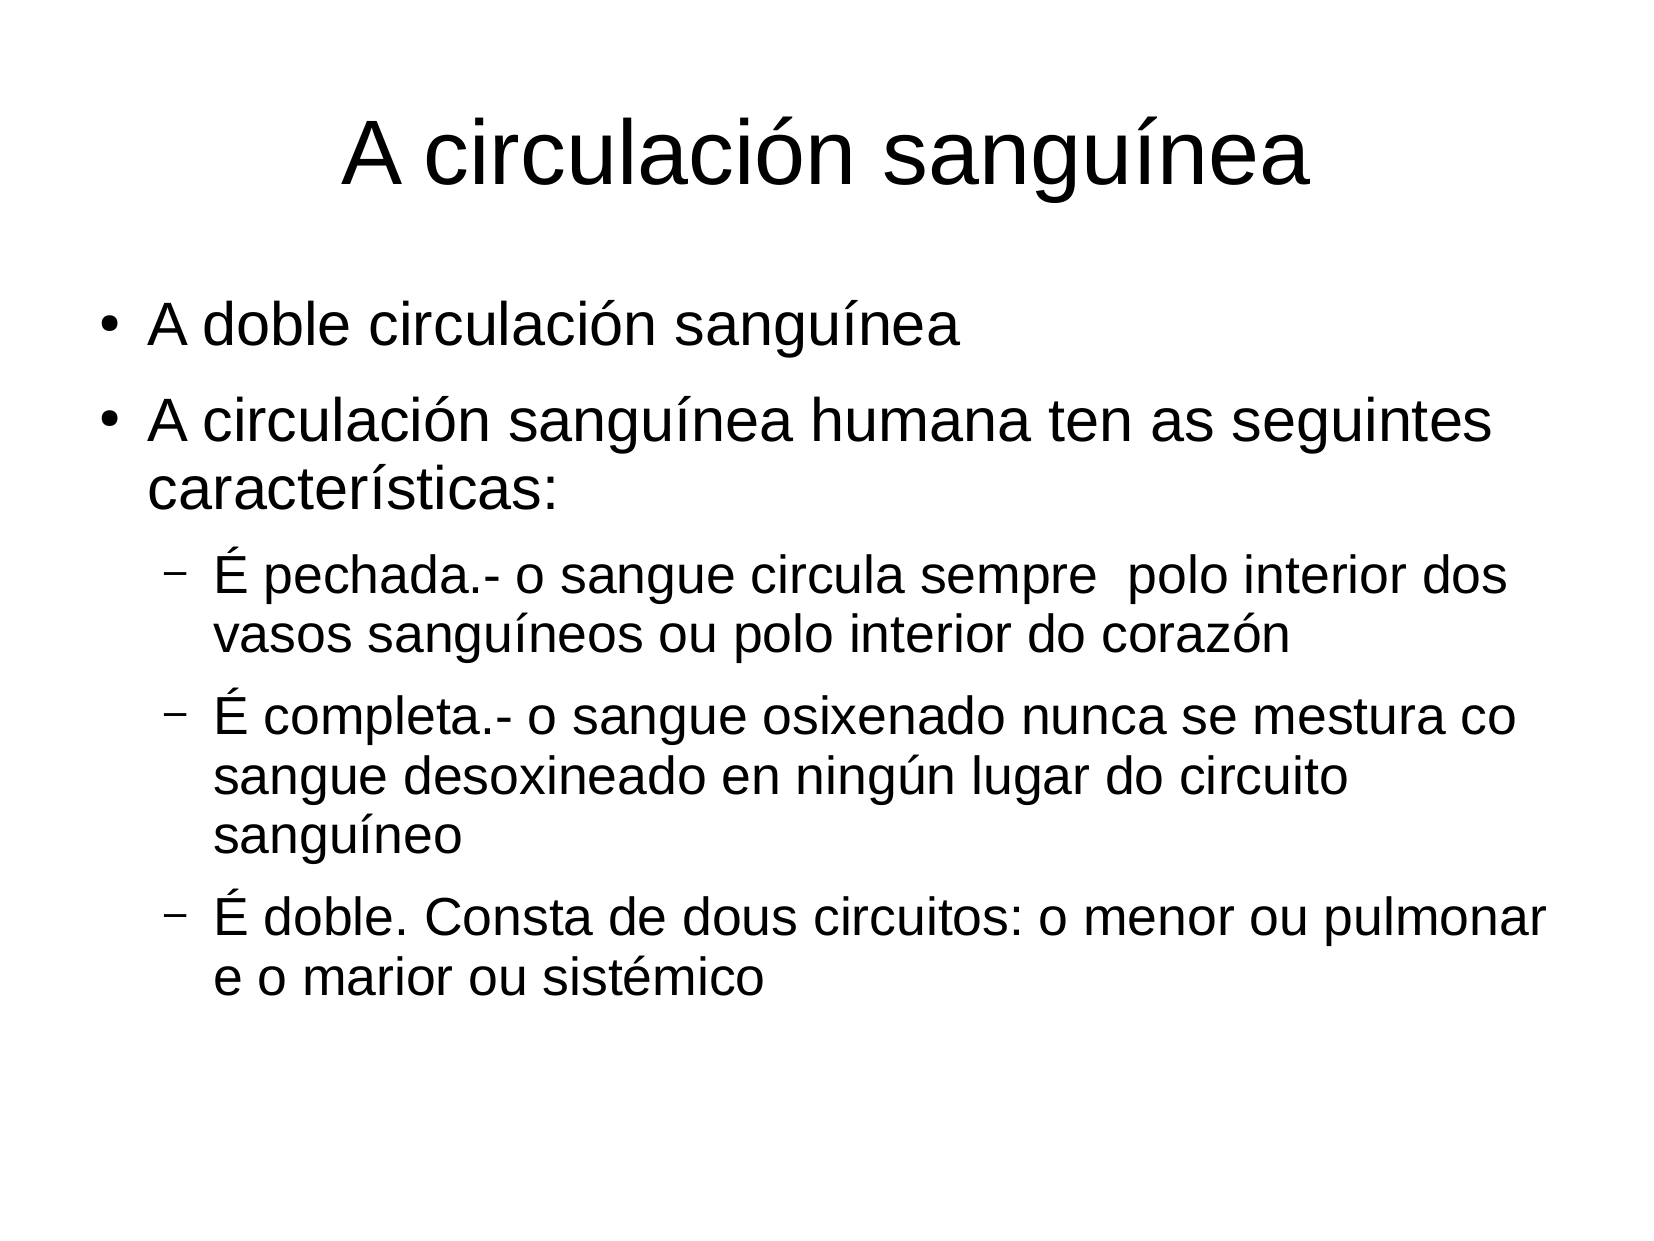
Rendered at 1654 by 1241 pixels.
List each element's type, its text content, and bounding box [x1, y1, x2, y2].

title A circulación sanguínea [82, 49, 1571, 257]
list A doble circulación sanguínea A circulación sanguínea humana ten as seguintes características: É pechada.- o sangue circula sempre polo interior dos vasos sanguíneos ou polo interior do corazón É completa.- o sangue osixenado nunca se mestura co sangue desoxineado en ningún lugar do circuito sanguíneo É doble. Consta de dous circuitos: o menor ou pulmonar e o marior ou sistémico [82, 290, 1571, 1010]
